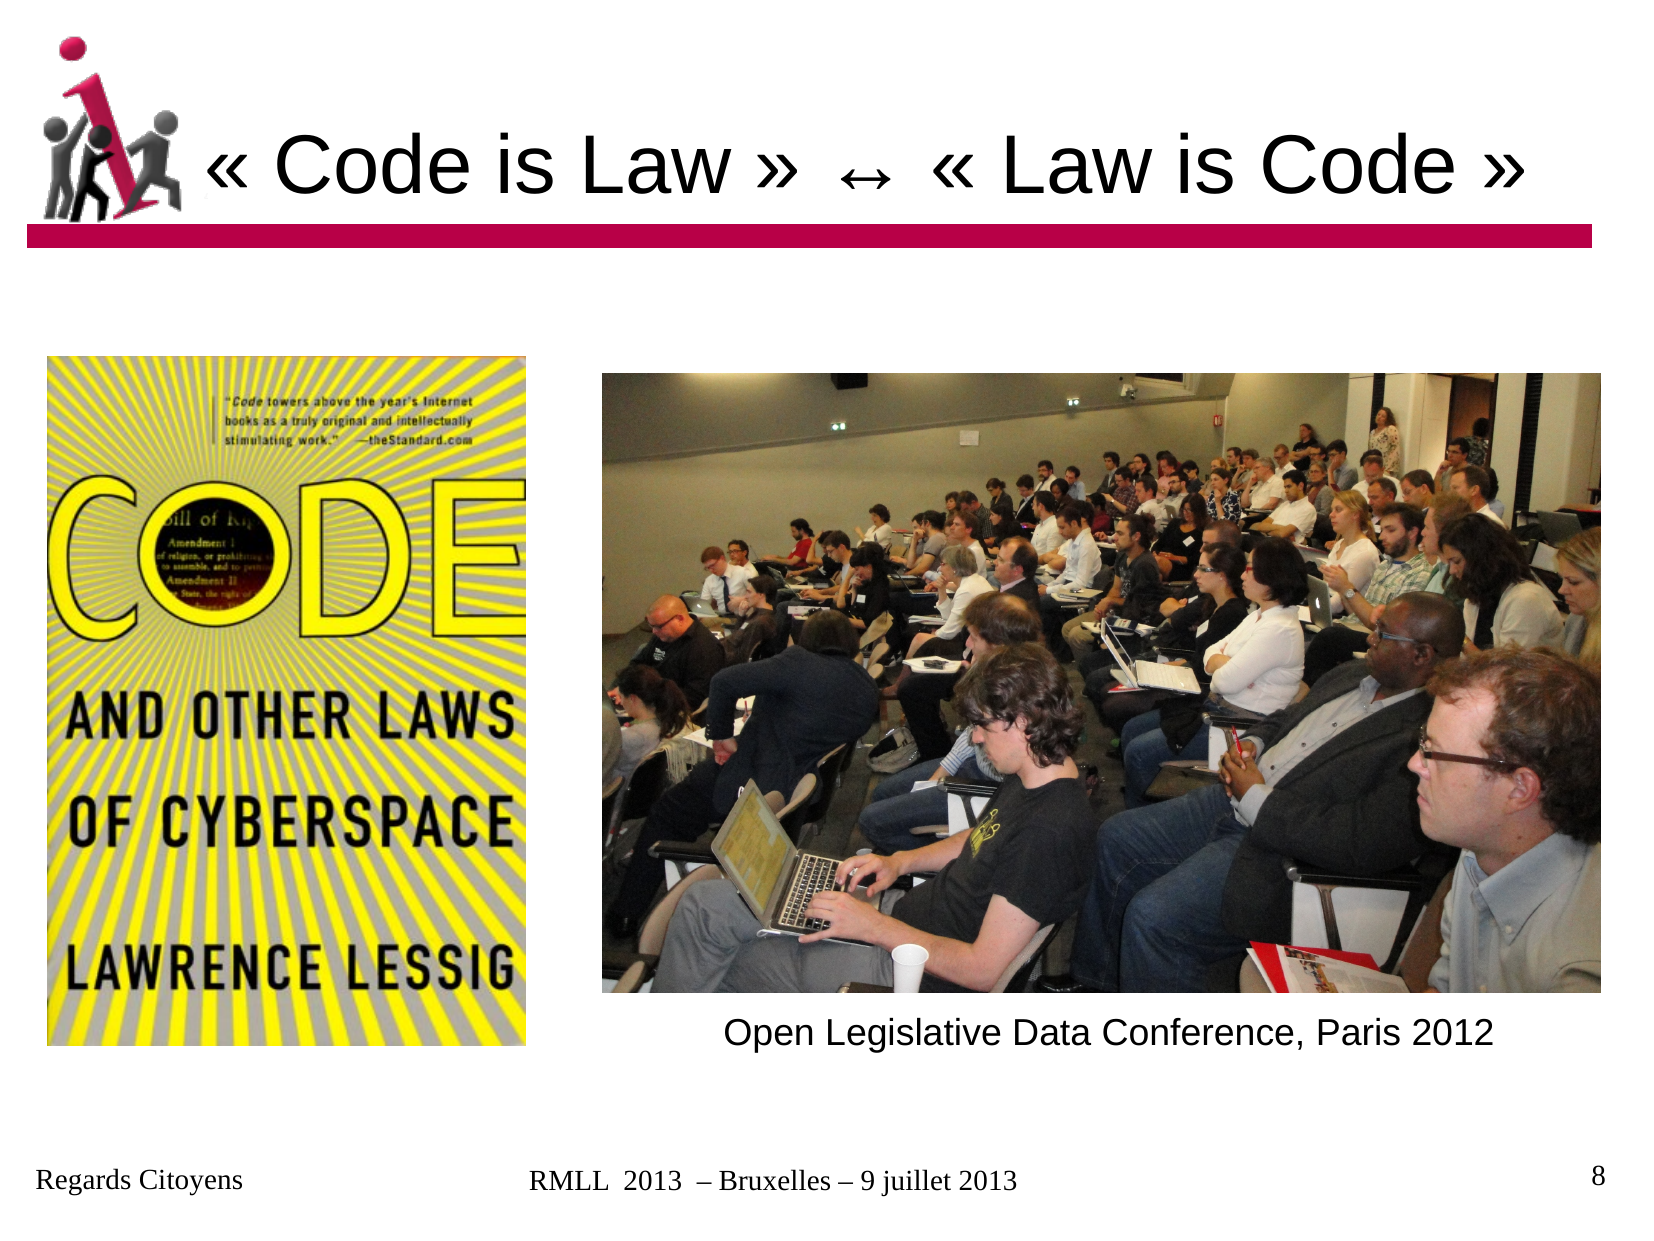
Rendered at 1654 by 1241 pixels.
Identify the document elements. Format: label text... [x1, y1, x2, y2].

picture [27, 31, 208, 224]
title « Code is Law » ↔ « Law is Code » [204, 68, 1593, 261]
text_box Open Legislative Data Conference, Paris 2012 [708, 1003, 1510, 1061]
picture [47, 356, 526, 1046]
picture [602, 373, 1601, 993]
